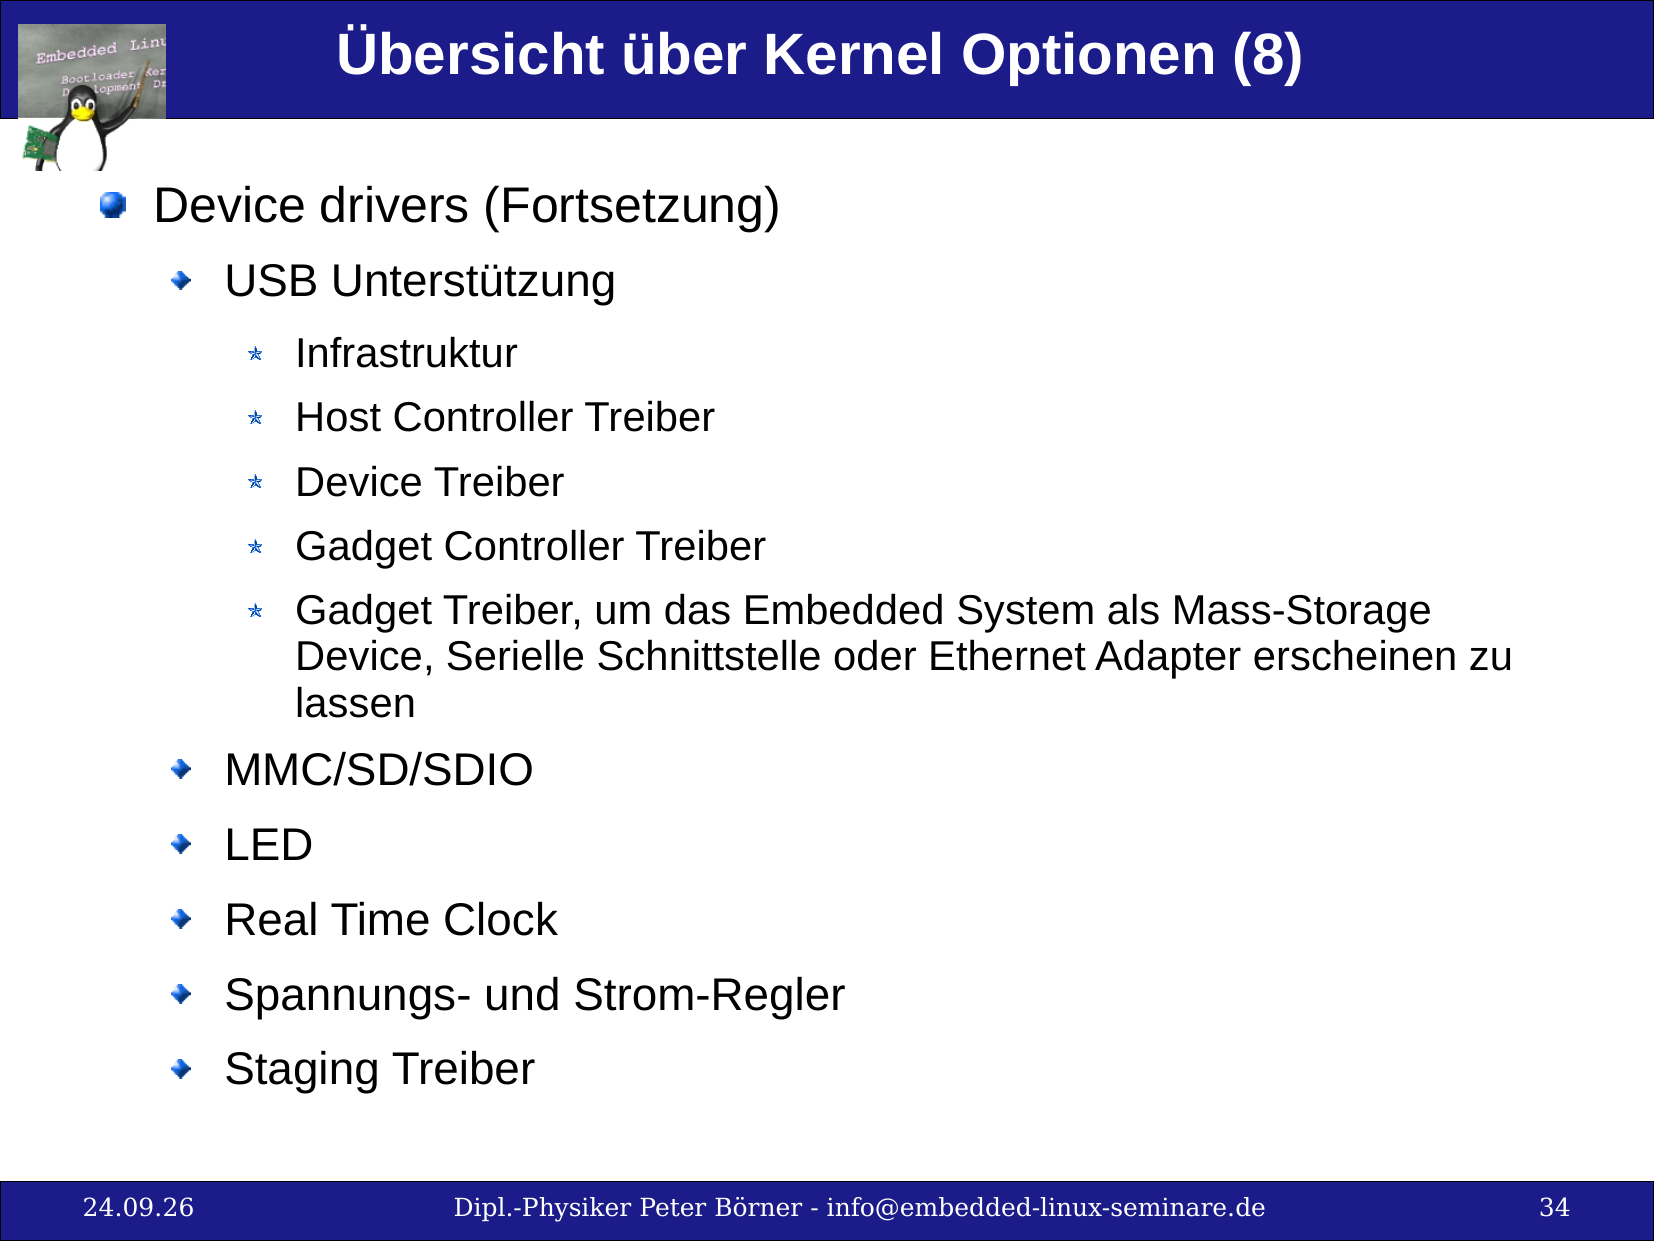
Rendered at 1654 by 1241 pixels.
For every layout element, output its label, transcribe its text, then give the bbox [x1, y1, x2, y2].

picture [18, 24, 166, 171]
title Übersicht über Kernel Optionen (8) [76, 19, 1565, 89]
list Device drivers (Fortsetzung) USB Unterstützung Infrastruktur Host Controller Treiber Device Treiber Gadget Controller Treiber Gadget Treiber, um das Embedded System als Mass-Storage Device, Serielle Schnittstelle oder Ethernet Adapter erscheinen zu lassen MMC/SD/SDIO LED Real Time Clock Spannungs- und Strom-Regler Staging Treiber [82, 177, 1571, 1148]
